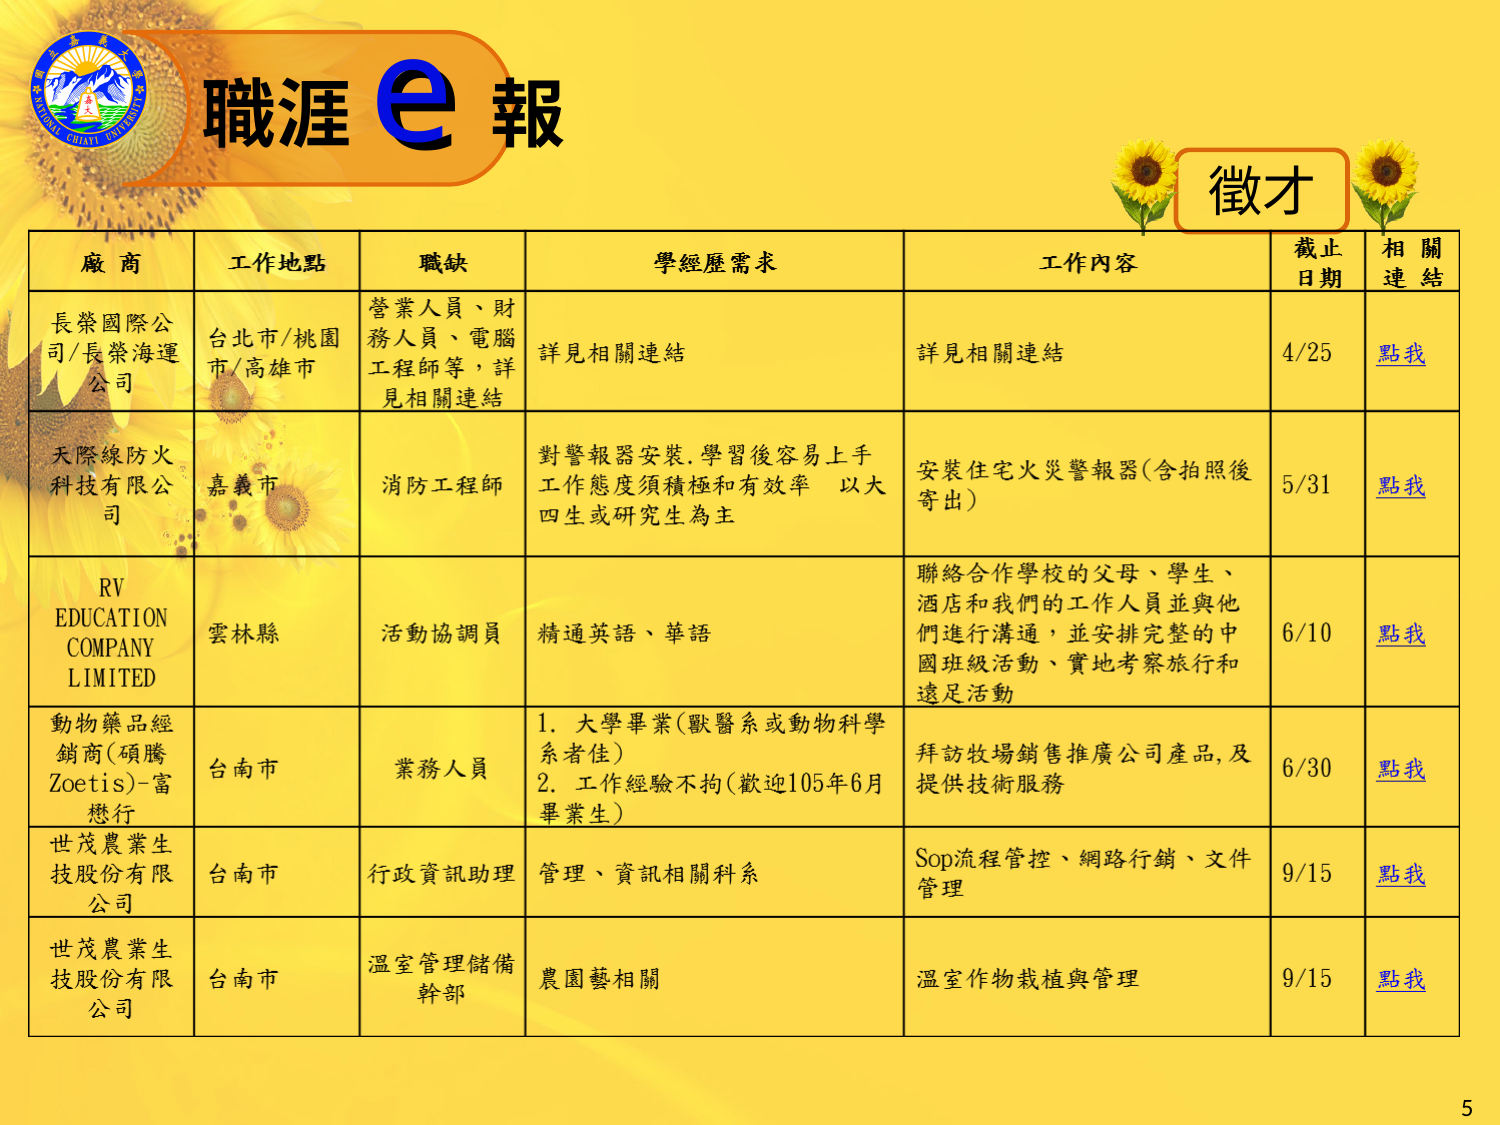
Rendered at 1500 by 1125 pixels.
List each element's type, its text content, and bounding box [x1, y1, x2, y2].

text_box [123, 32, 186, 86]
text_box 徵才 [1194, 149, 1333, 223]
picture [28, 135, 1460, 1038]
text_box 職涯e報 [186, 0, 609, 181]
picture [29, 30, 148, 150]
text_box [123, 130, 469, 185]
text_box 5 [1445, 1084, 1490, 1125]
